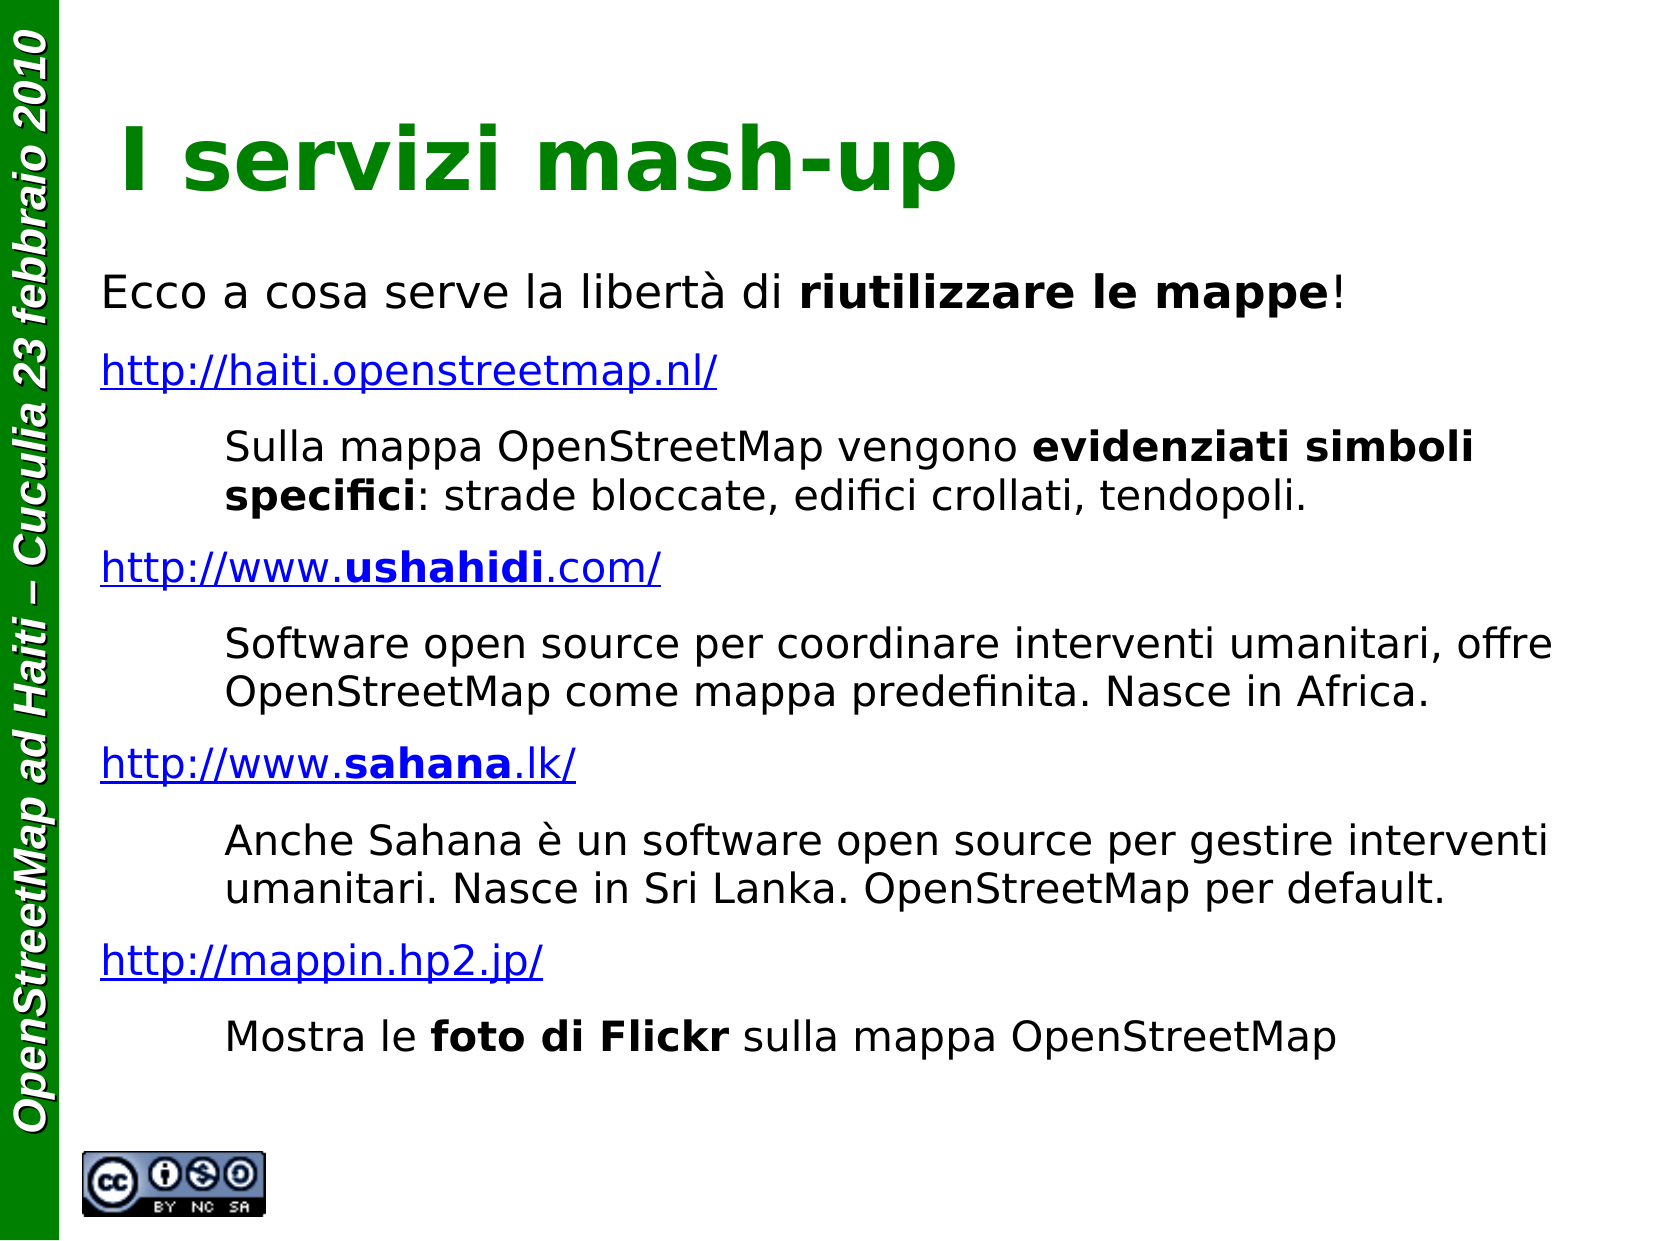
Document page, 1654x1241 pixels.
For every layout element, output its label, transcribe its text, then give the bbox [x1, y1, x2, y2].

title I servizi mash-up [118, 64, 1394, 257]
list Ecco a cosa serve la libertà di riutilizzare le mappe! http://haiti.openstreetmap.nl/ Sulla mappa OpenStreetMap vengono evidenziati simboli specifici: strade bloccate, edifici crollati, tendopoli. http://www.ushahidi.com/ Software open source per coordinare interventi umanitari, offre OpenStreetMap come mappa predefinita. Nasce in Africa. http://www.sahana.lk/ Anche Sahana è un software open source per gestire interventi umanitari. Nasce in Sri Lanka. OpenStreetMap per default. http://mappin.hp2.jp/ Mostra le foto di Flickr sulla mappa OpenStreetMap [82, 265, 1571, 1099]
picture [82, 1151, 266, 1217]
